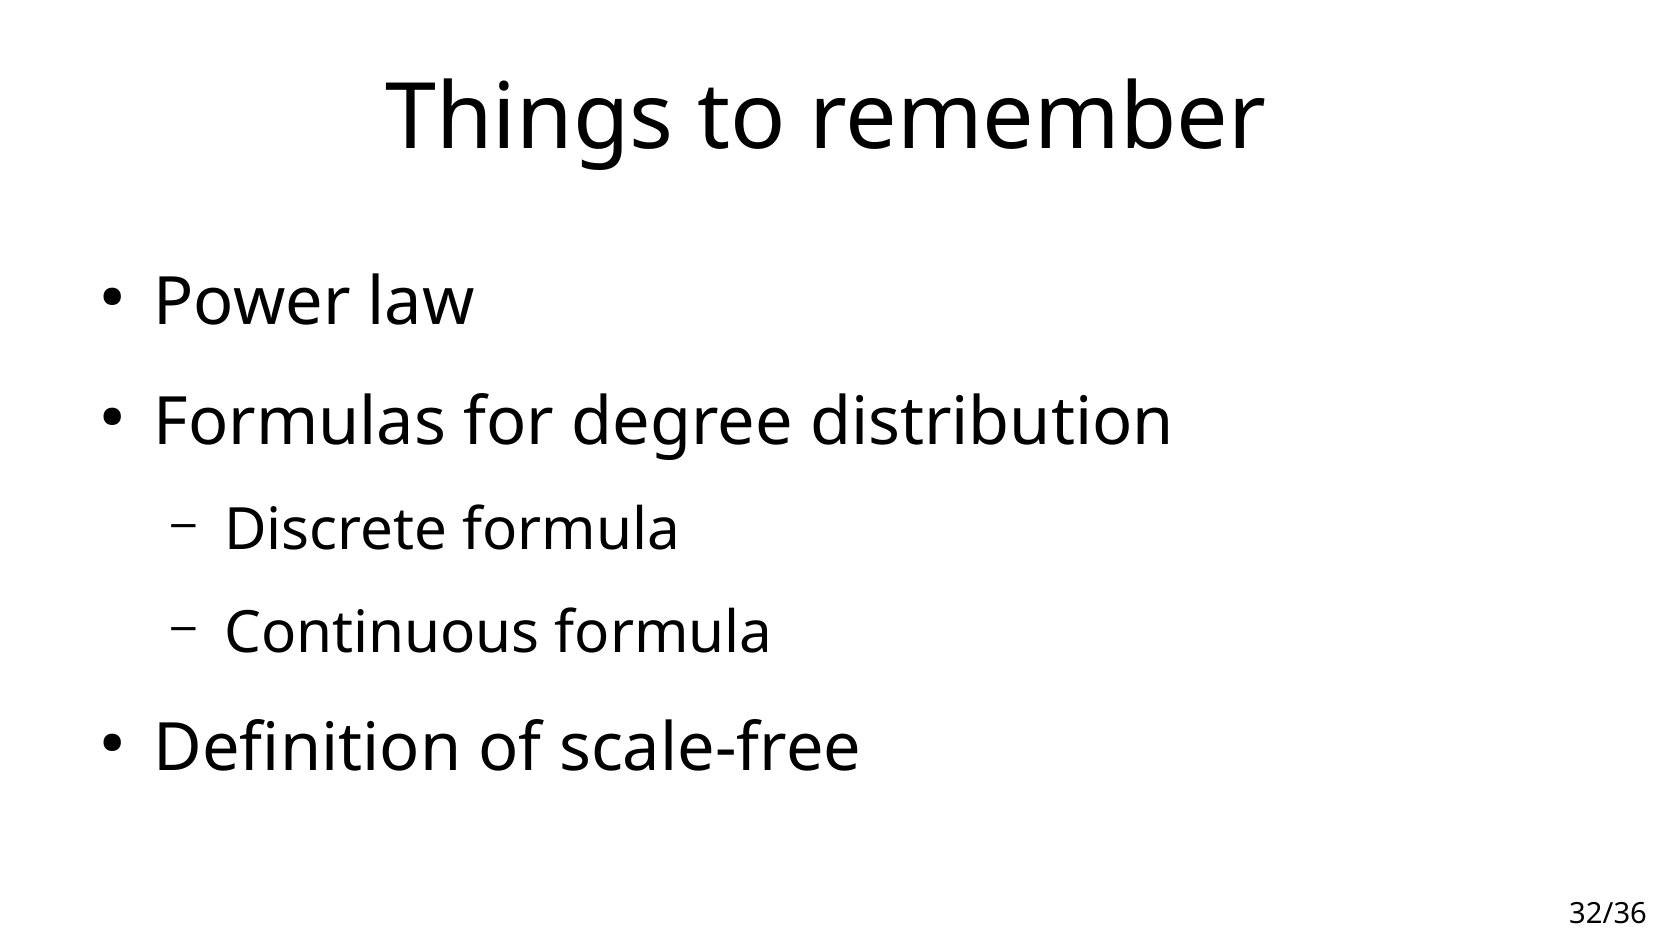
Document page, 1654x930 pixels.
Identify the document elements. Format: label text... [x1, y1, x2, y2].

list Power law Formulas for degree distribution Discrete formula Continuous formula Definition of scale-free [82, 252, 1571, 793]
title Things to remember [82, 1, 1571, 225]
